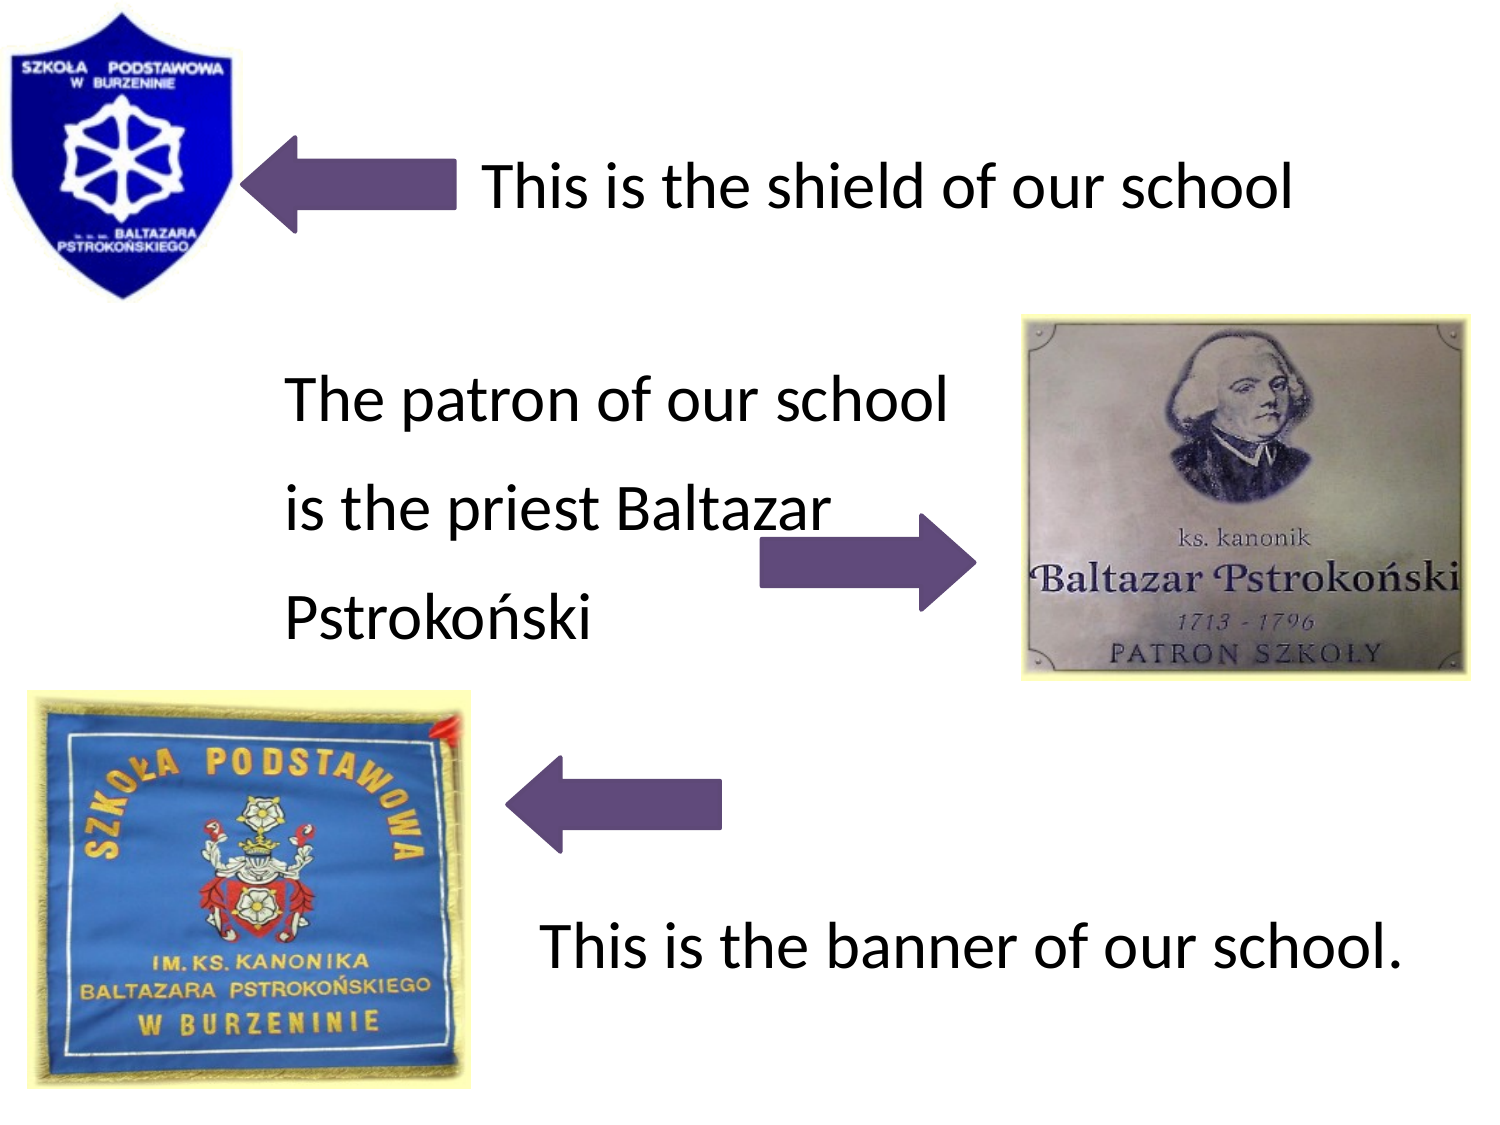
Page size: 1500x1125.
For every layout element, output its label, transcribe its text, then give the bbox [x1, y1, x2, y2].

list The patron of our school is the priest Baltazar Pstrokoński This is the banner of our school. [269, 237, 1500, 1025]
text_box This is the shield of our school [466, 54, 1400, 230]
picture [27, 690, 471, 1090]
text_box [242, 137, 455, 232]
text_box [507, 757, 720, 852]
text_box [761, 515, 975, 610]
picture [0, 0, 243, 303]
picture [1021, 314, 1471, 681]
